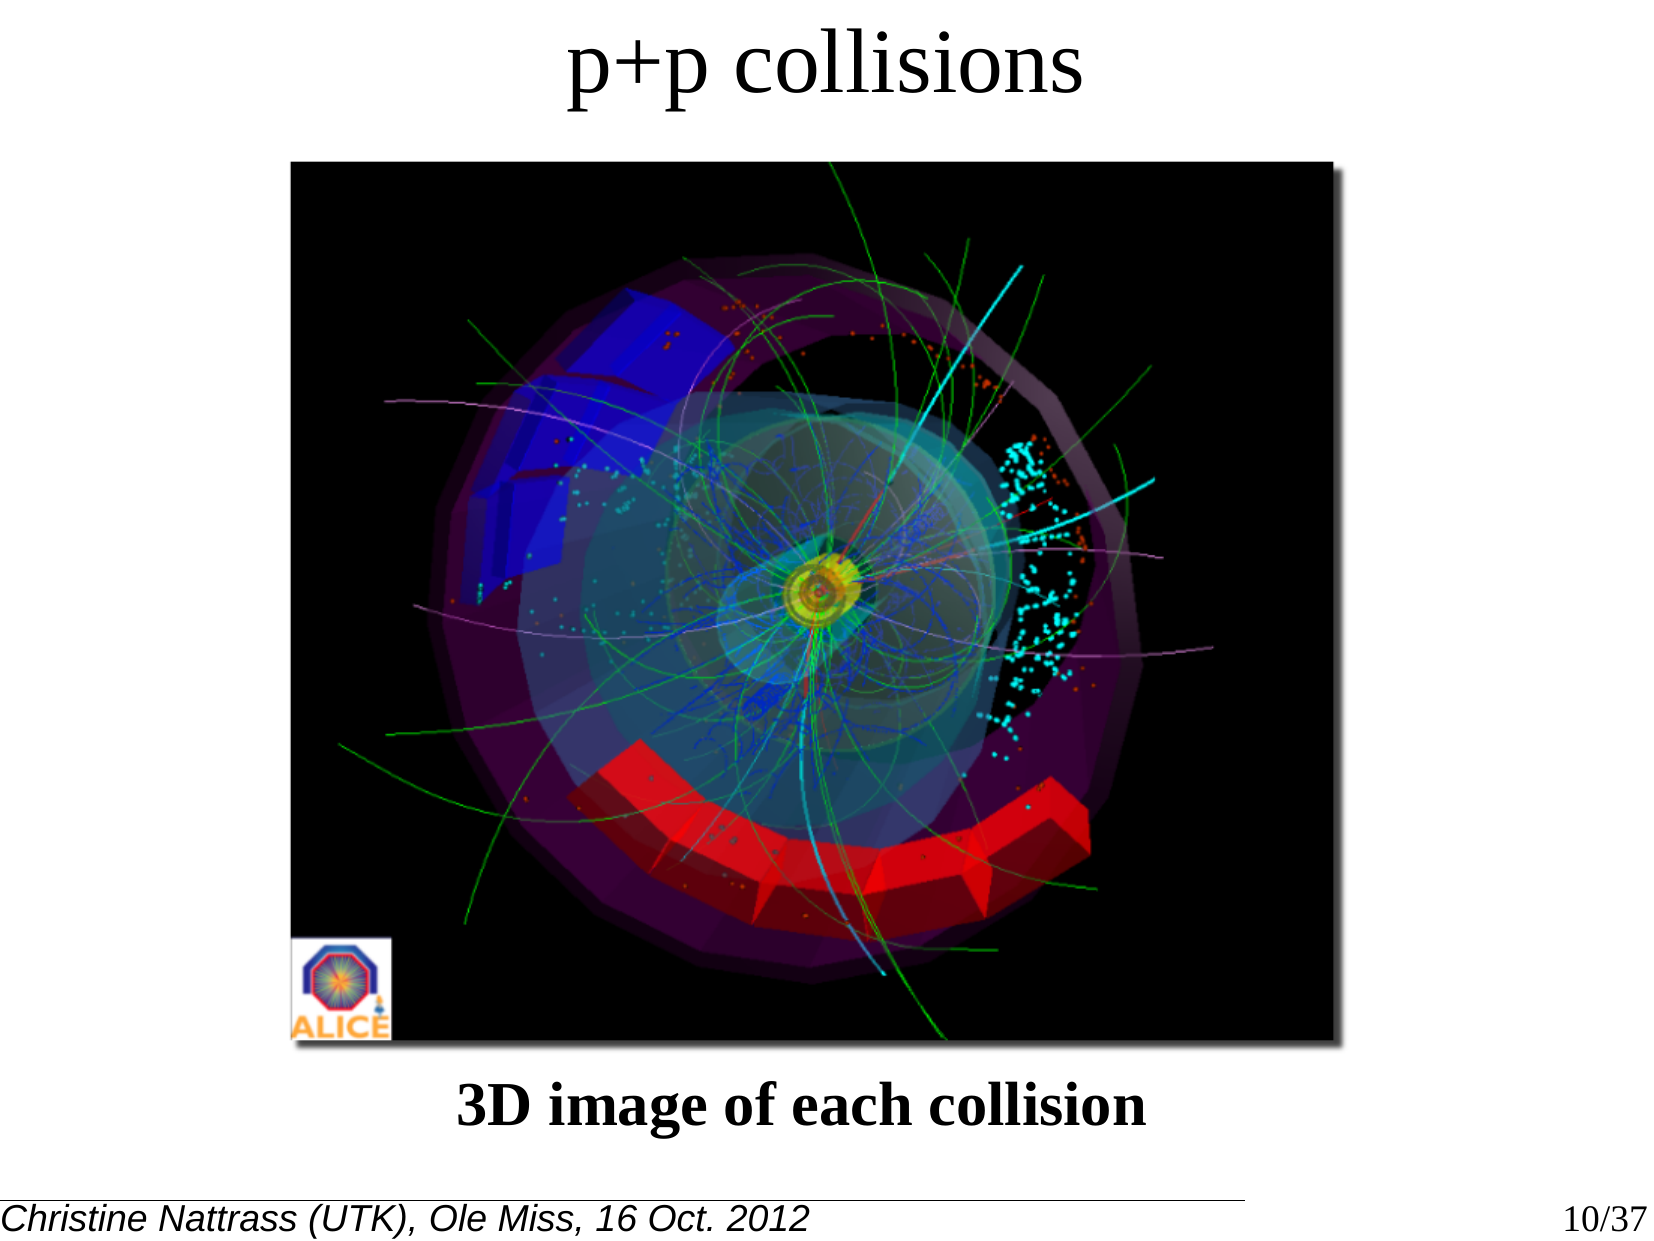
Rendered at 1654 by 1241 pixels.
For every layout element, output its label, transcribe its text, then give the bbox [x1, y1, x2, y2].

picture [222, 159, 1422, 1060]
text_box 3D image of each collision [441, 1062, 1192, 1147]
title p+p collisions [82, 11, 1571, 113]
